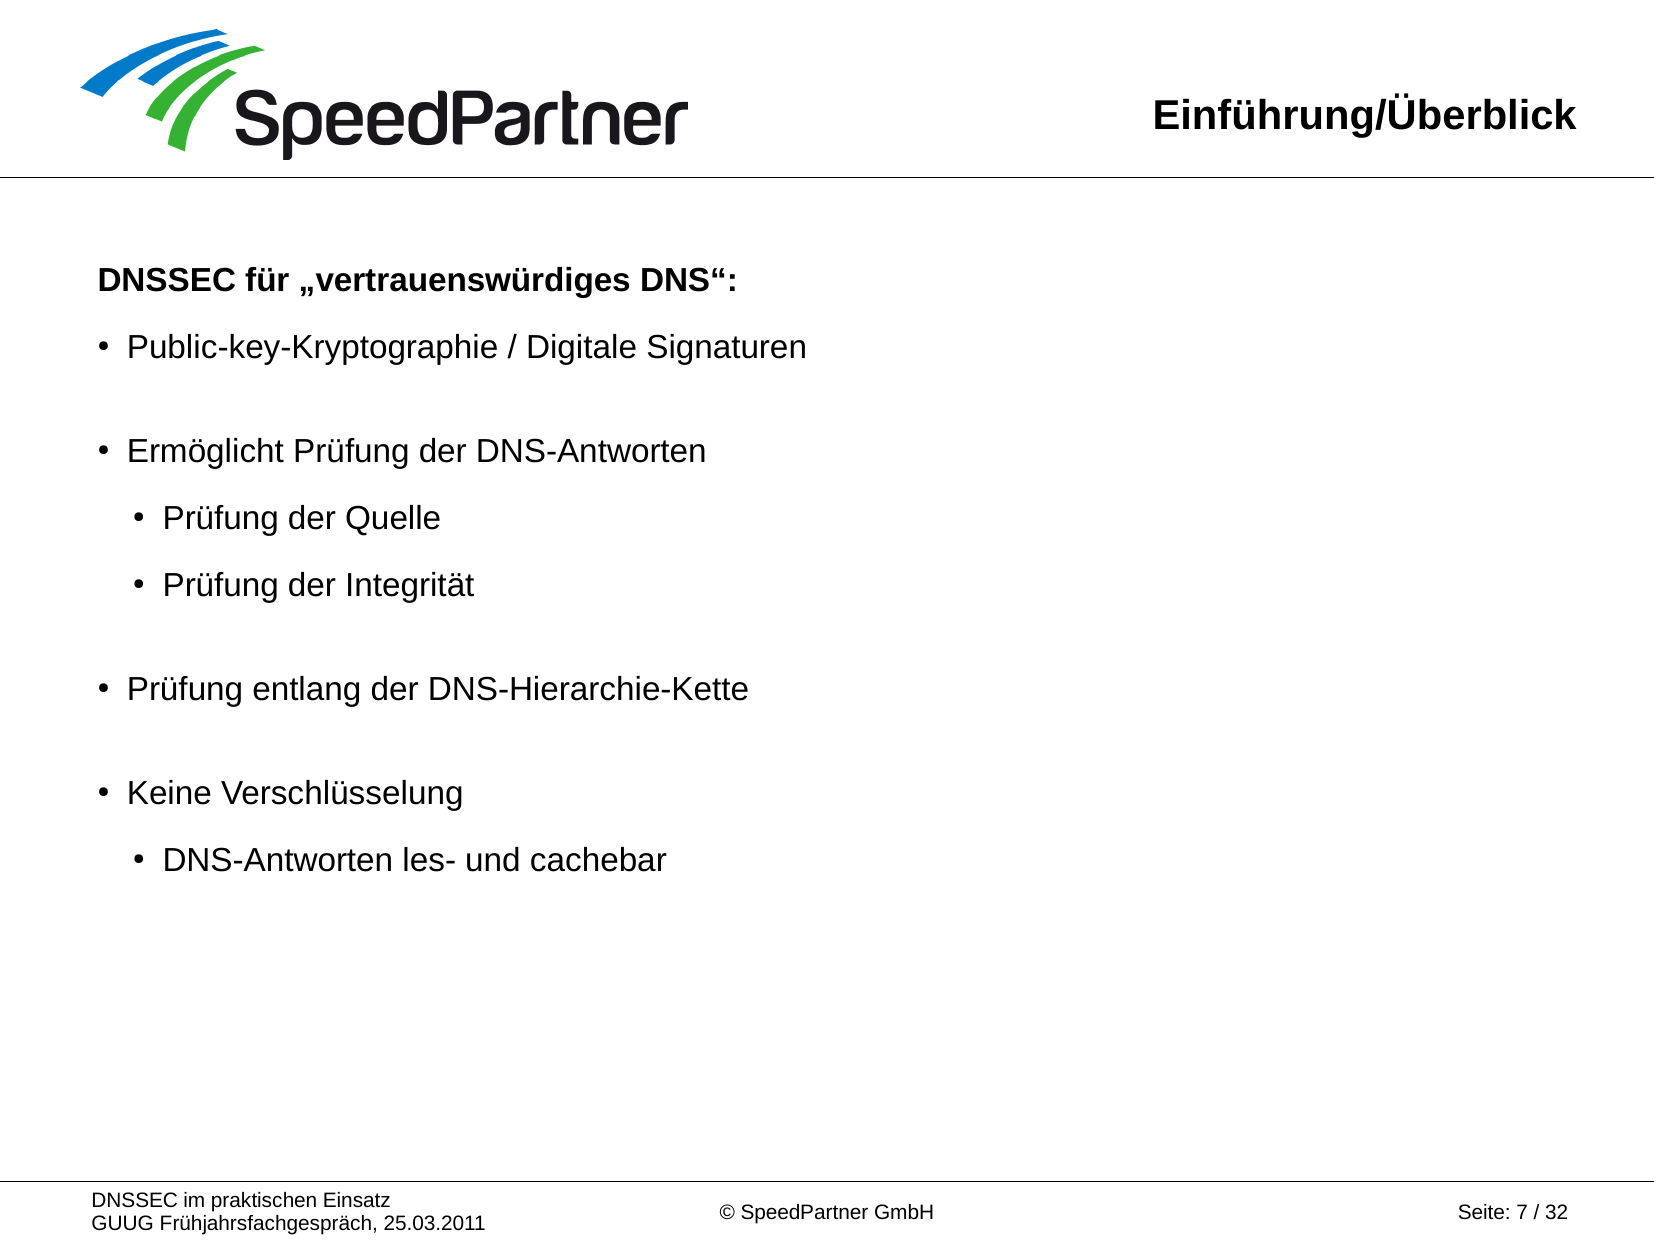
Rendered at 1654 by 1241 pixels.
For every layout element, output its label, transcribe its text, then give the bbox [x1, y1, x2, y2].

picture [80, 29, 688, 160]
title Einführung/Überblick [590, 70, 1577, 160]
text_box DNSSEC für „vertrauenswürdiges DNS“: Public-key-Kryptographie / Digitale Signaturen Ermöglicht Prüfung der DNS-Antworten Prüfung der Quelle Prüfung der Integrität Prüfung entlang der DNS-Hierarchie-Kette Keine Verschlüsselung DNS-Antworten les- und cachebar [82, 253, 1565, 1151]
